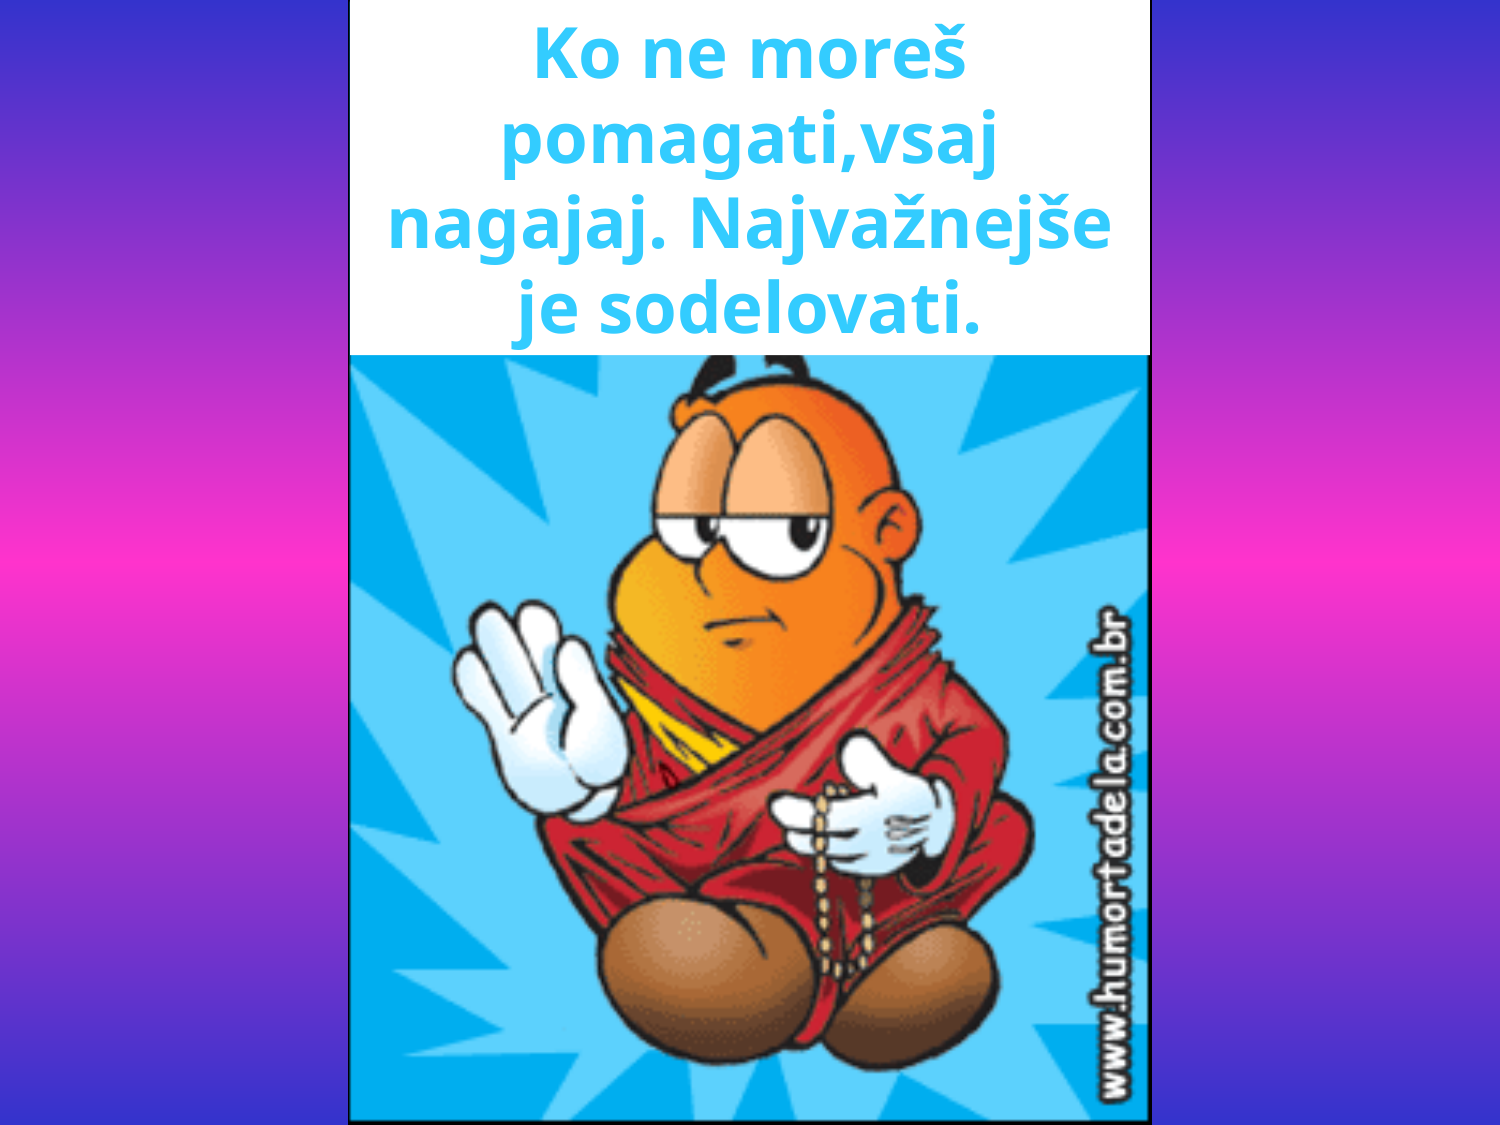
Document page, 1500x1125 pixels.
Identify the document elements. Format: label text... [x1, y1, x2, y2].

text_box Ko ne moreš pomagati,vsaj nagajaj. Najvažnejše je sodelovati. [350, 0, 1150, 356]
picture [348, 0, 1152, 1125]
